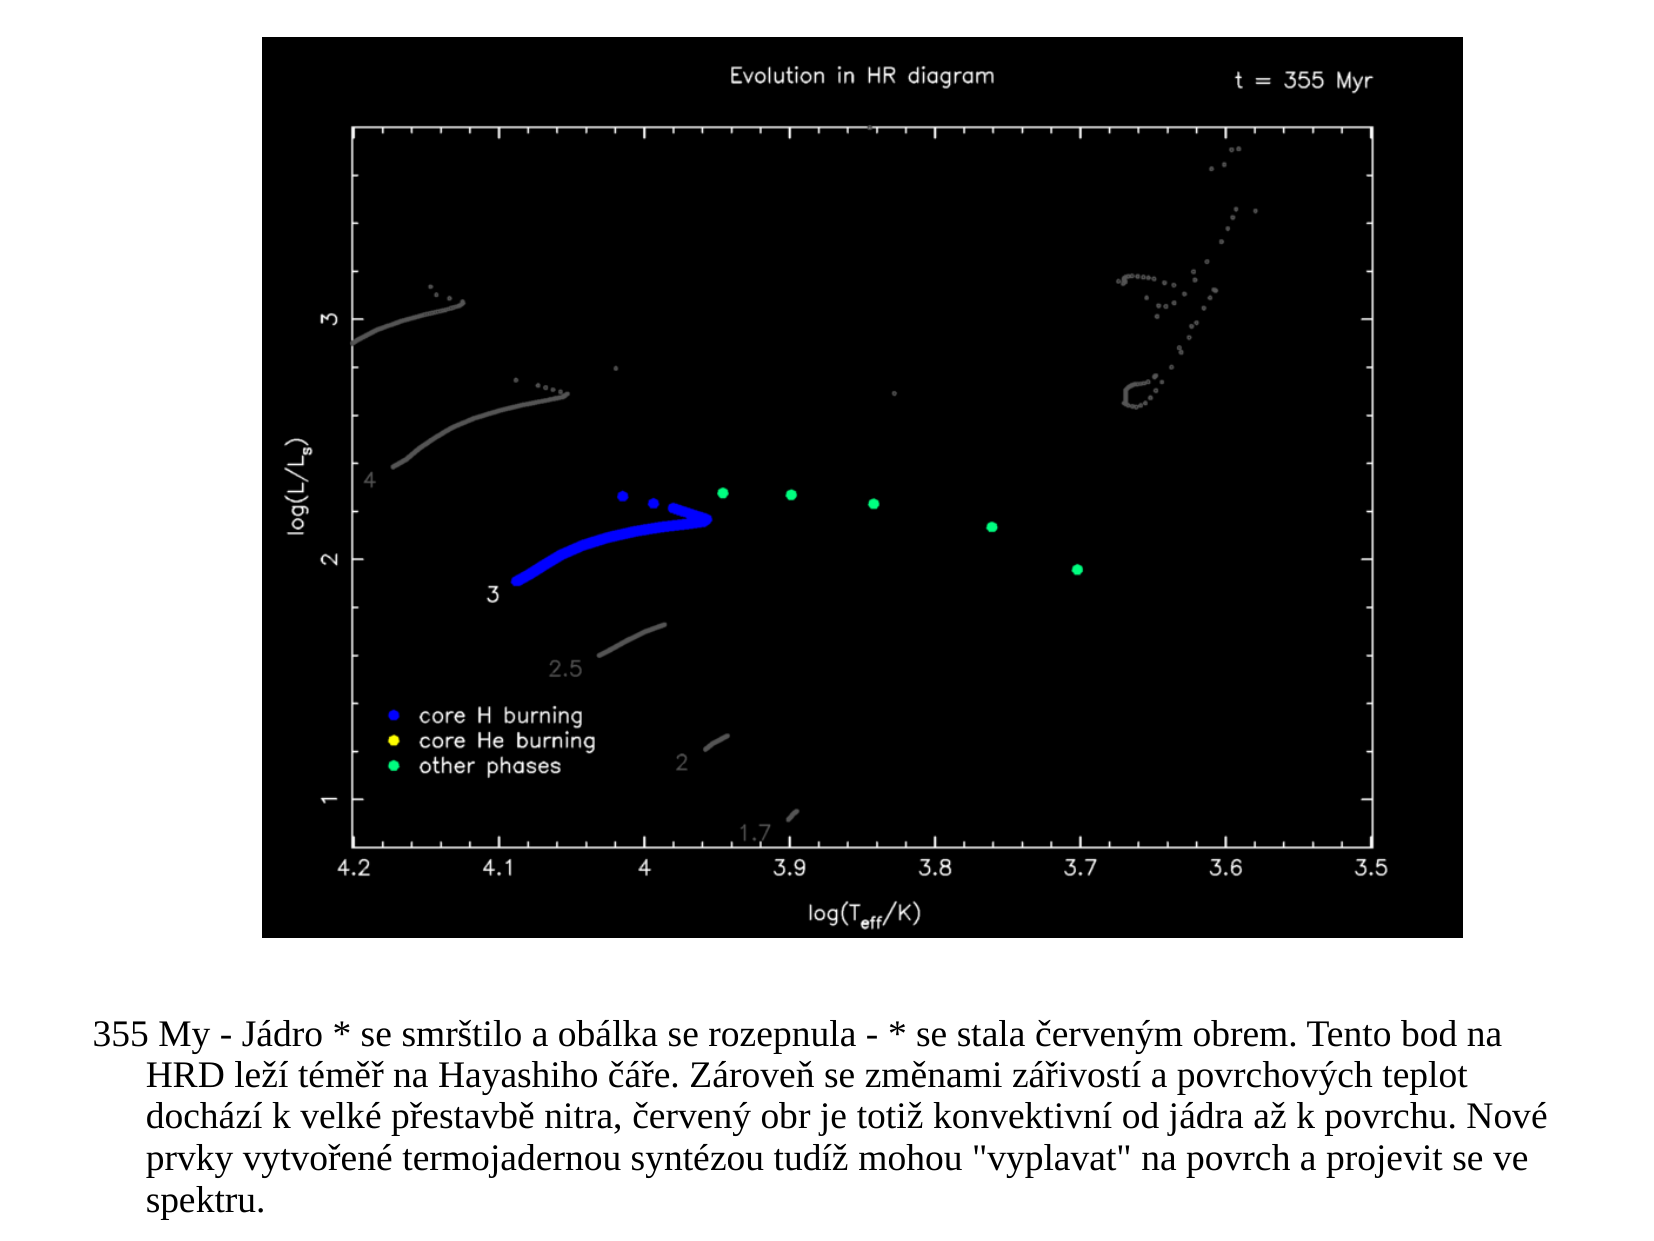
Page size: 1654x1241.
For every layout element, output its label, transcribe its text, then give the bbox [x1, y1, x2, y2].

list 355 My - Jádro * se smrštilo a obálka se rozepnula - * se stala červeným obrem. Tento bod na HRD leží téměř na Hayashiho čáře. Zároveň se změnami zářivostí a povrchových teplot dochází k velké přestavbě nitra, červený obr je totiž konvektivní od jádra až k povrchu. Nové prvky vytvořené termojadernou syntézou tudíž mohou "vyplavat" na povrch a projevit se ve spektru. [75, 1012, 1564, 1221]
picture [262, 37, 1463, 938]
